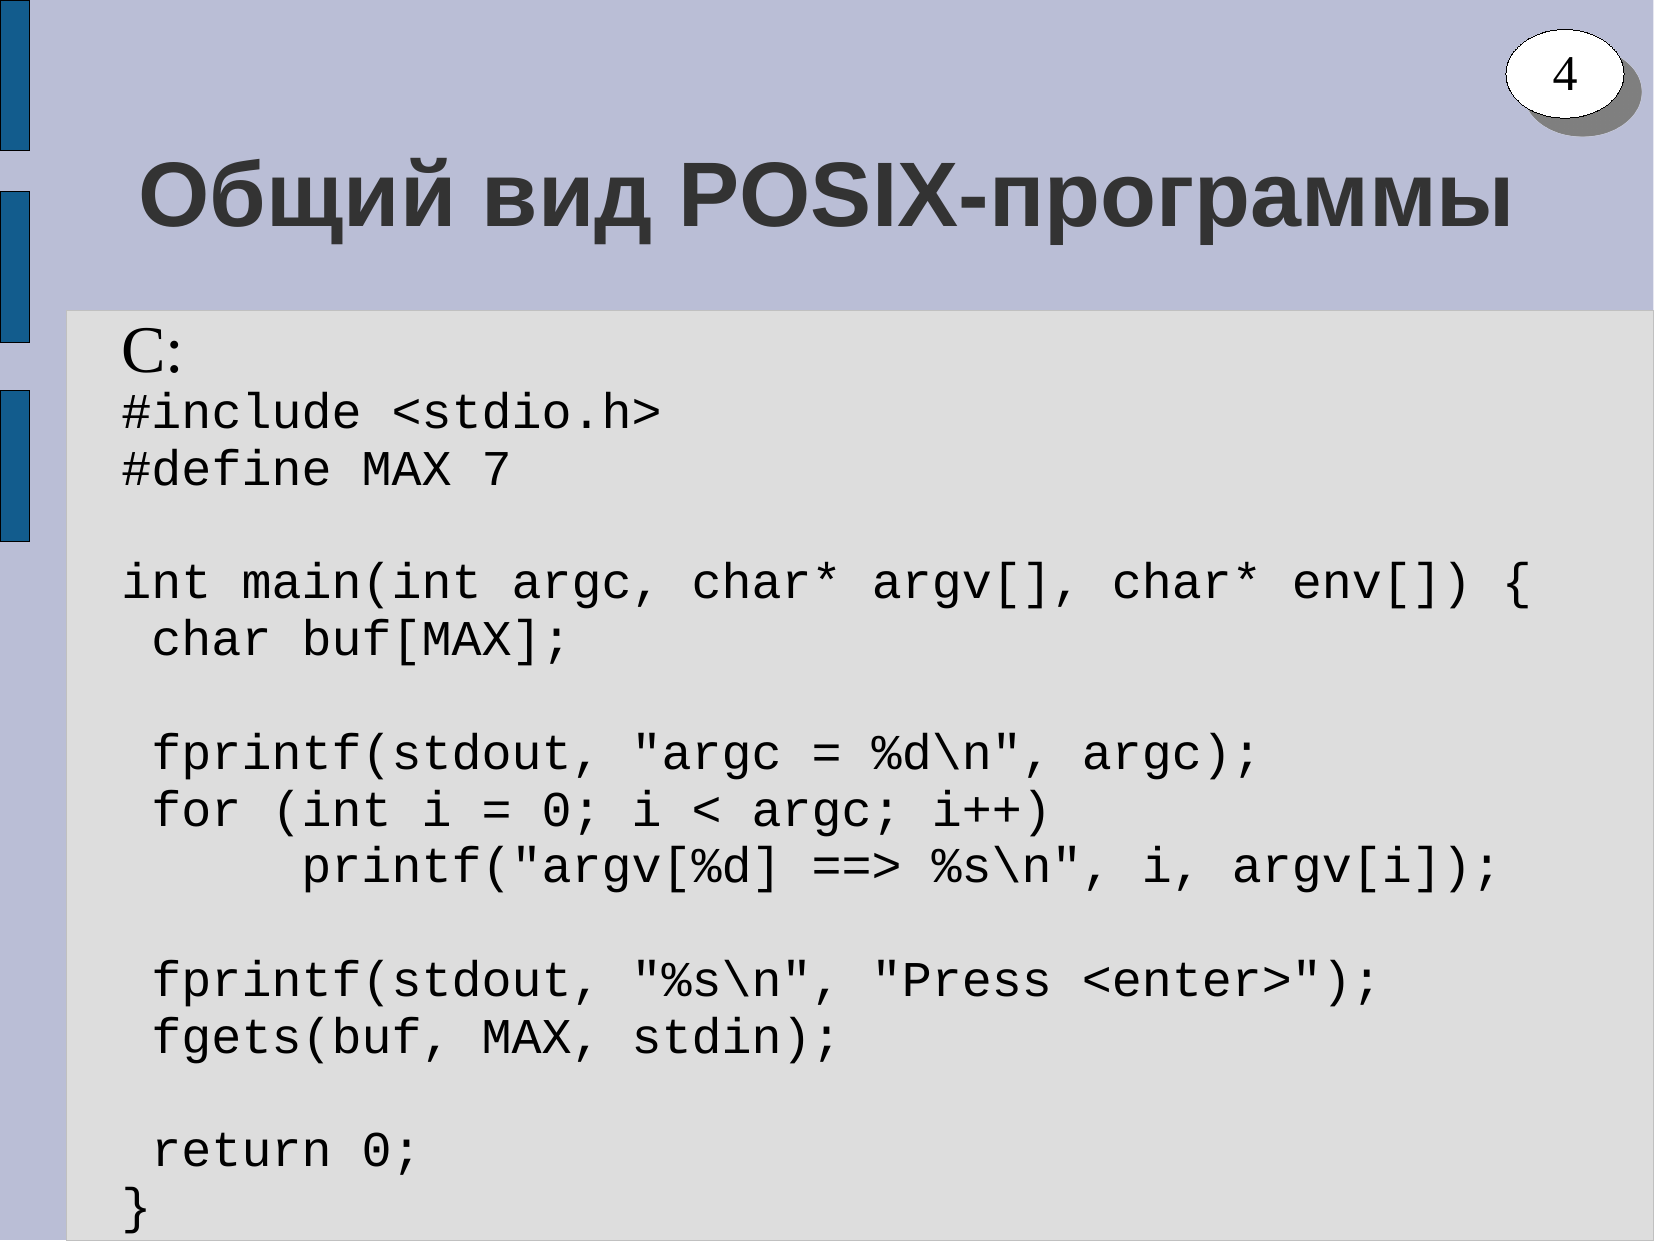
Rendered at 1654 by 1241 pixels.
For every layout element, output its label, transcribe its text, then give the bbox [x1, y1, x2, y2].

text_box 4 [1505, 29, 1625, 119]
title Общий вид POSIX-программы [121, 91, 1534, 299]
subtitle C: #include <stdio.h> #define MAX 7 int main(int argc, char* argv[], char* env[]) { char buf[MAX]; fprintf(stdout, "argc = %d\n", argc); for (int i = 0; i < argc; i++) printf("argv[%d] ==> %s\n", i, argv[i]); fprintf(stdout, "%s\n", "Press <enter>"); fgets(buf, MAX, stdin); return 0; } [121, 312, 1625, 1239]
